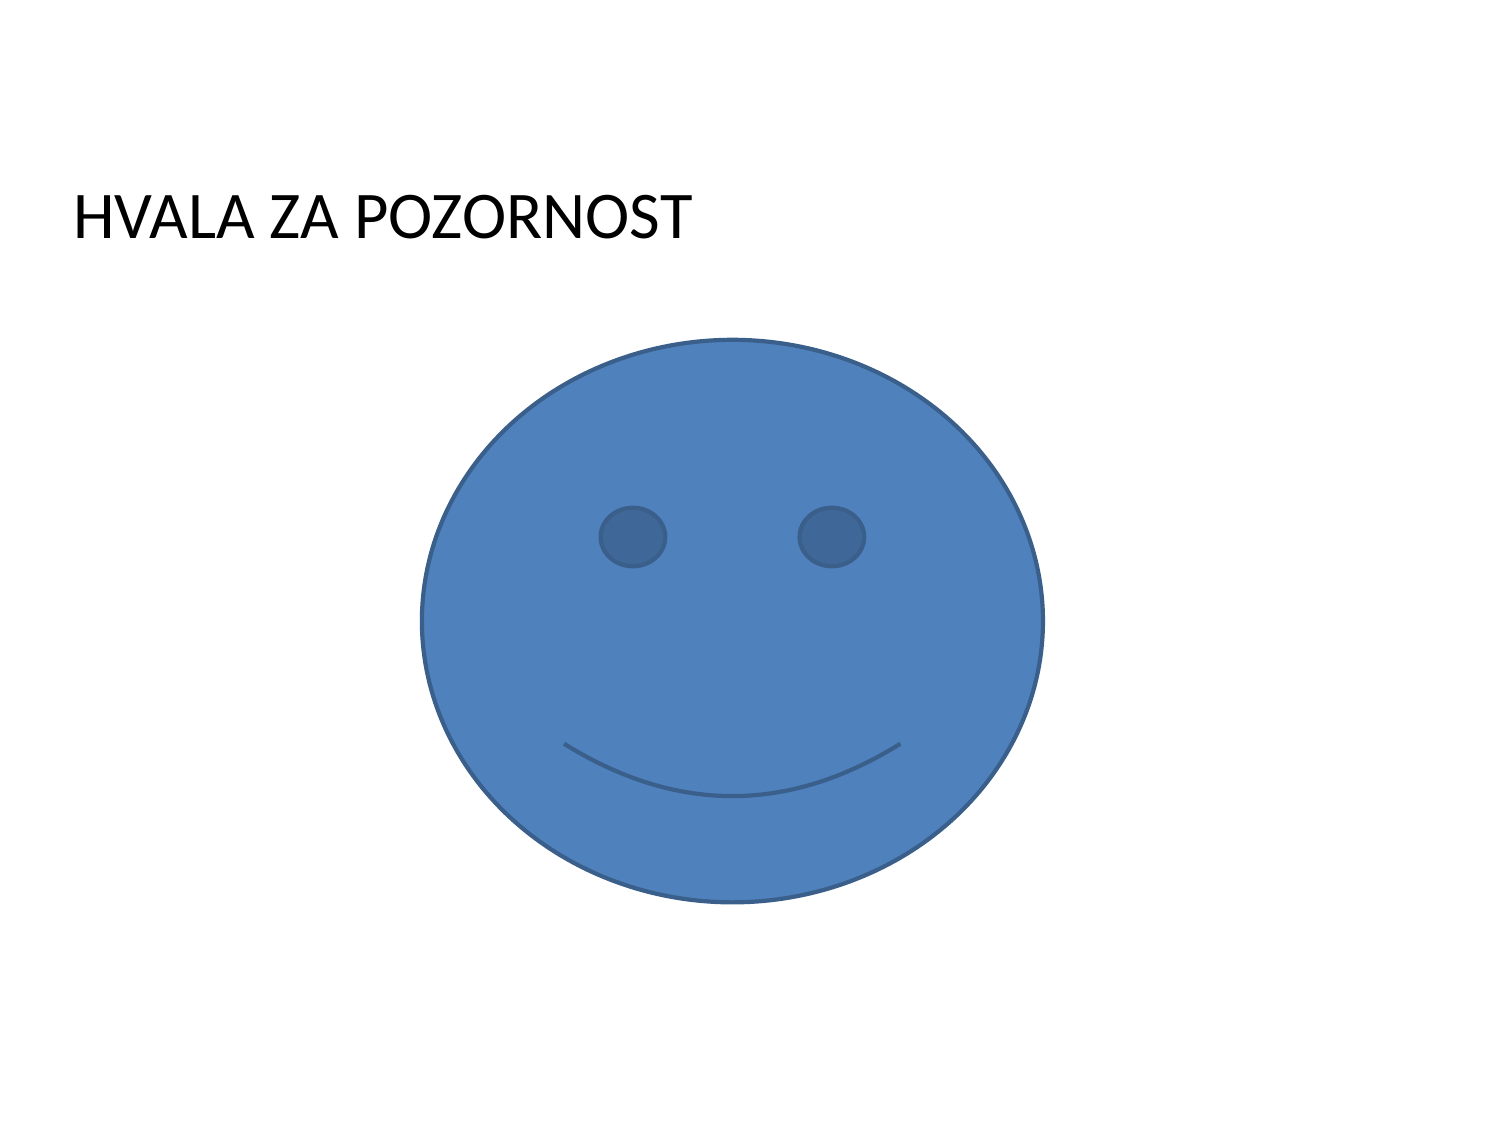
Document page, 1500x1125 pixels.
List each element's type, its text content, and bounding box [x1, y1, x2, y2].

list HVALA ZA POZORNOST [58, 164, 1409, 907]
text_box [421, 339, 1043, 903]
